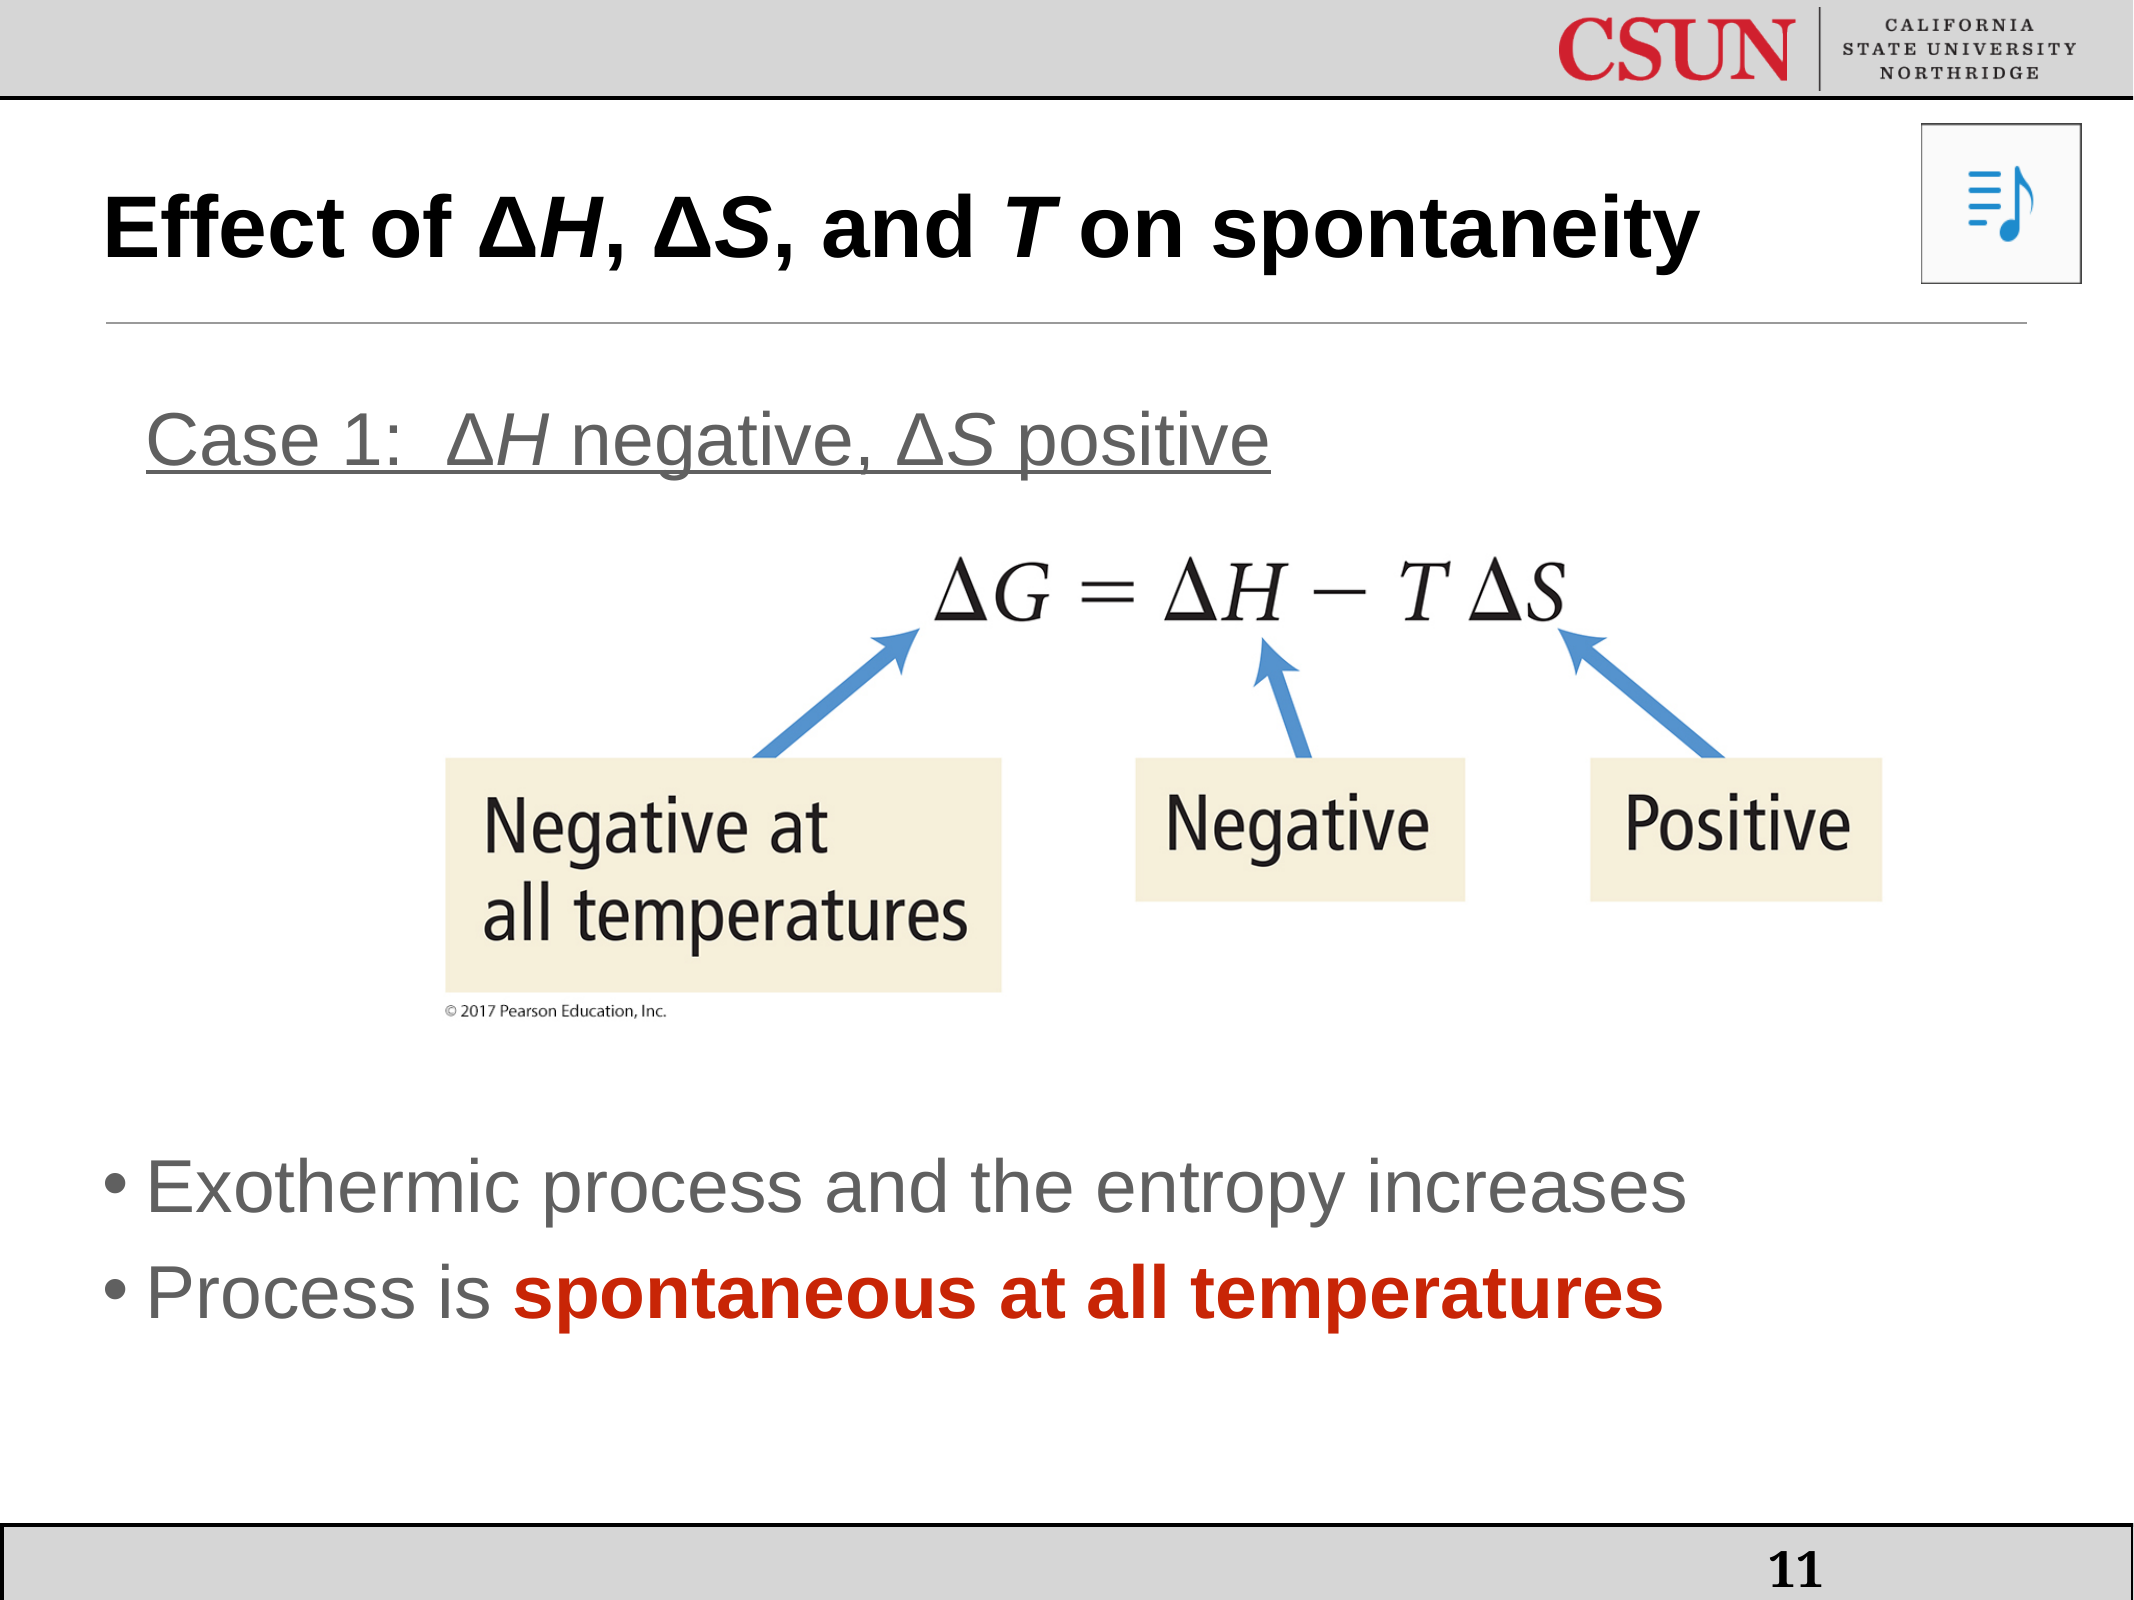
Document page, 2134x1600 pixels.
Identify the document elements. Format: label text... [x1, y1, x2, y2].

picture [434, 545, 1894, 1027]
picture [1559, 7, 2076, 91]
title Effect of ΔH, ΔS, and T on spontaneity [93, 104, 2040, 284]
text_box [1920, 122, 2083, 286]
list Case 1: ΔH negative, ΔS positive Exothermic process and the entropy increases Process is spontaneous at all temperatures [93, 382, 2040, 1465]
